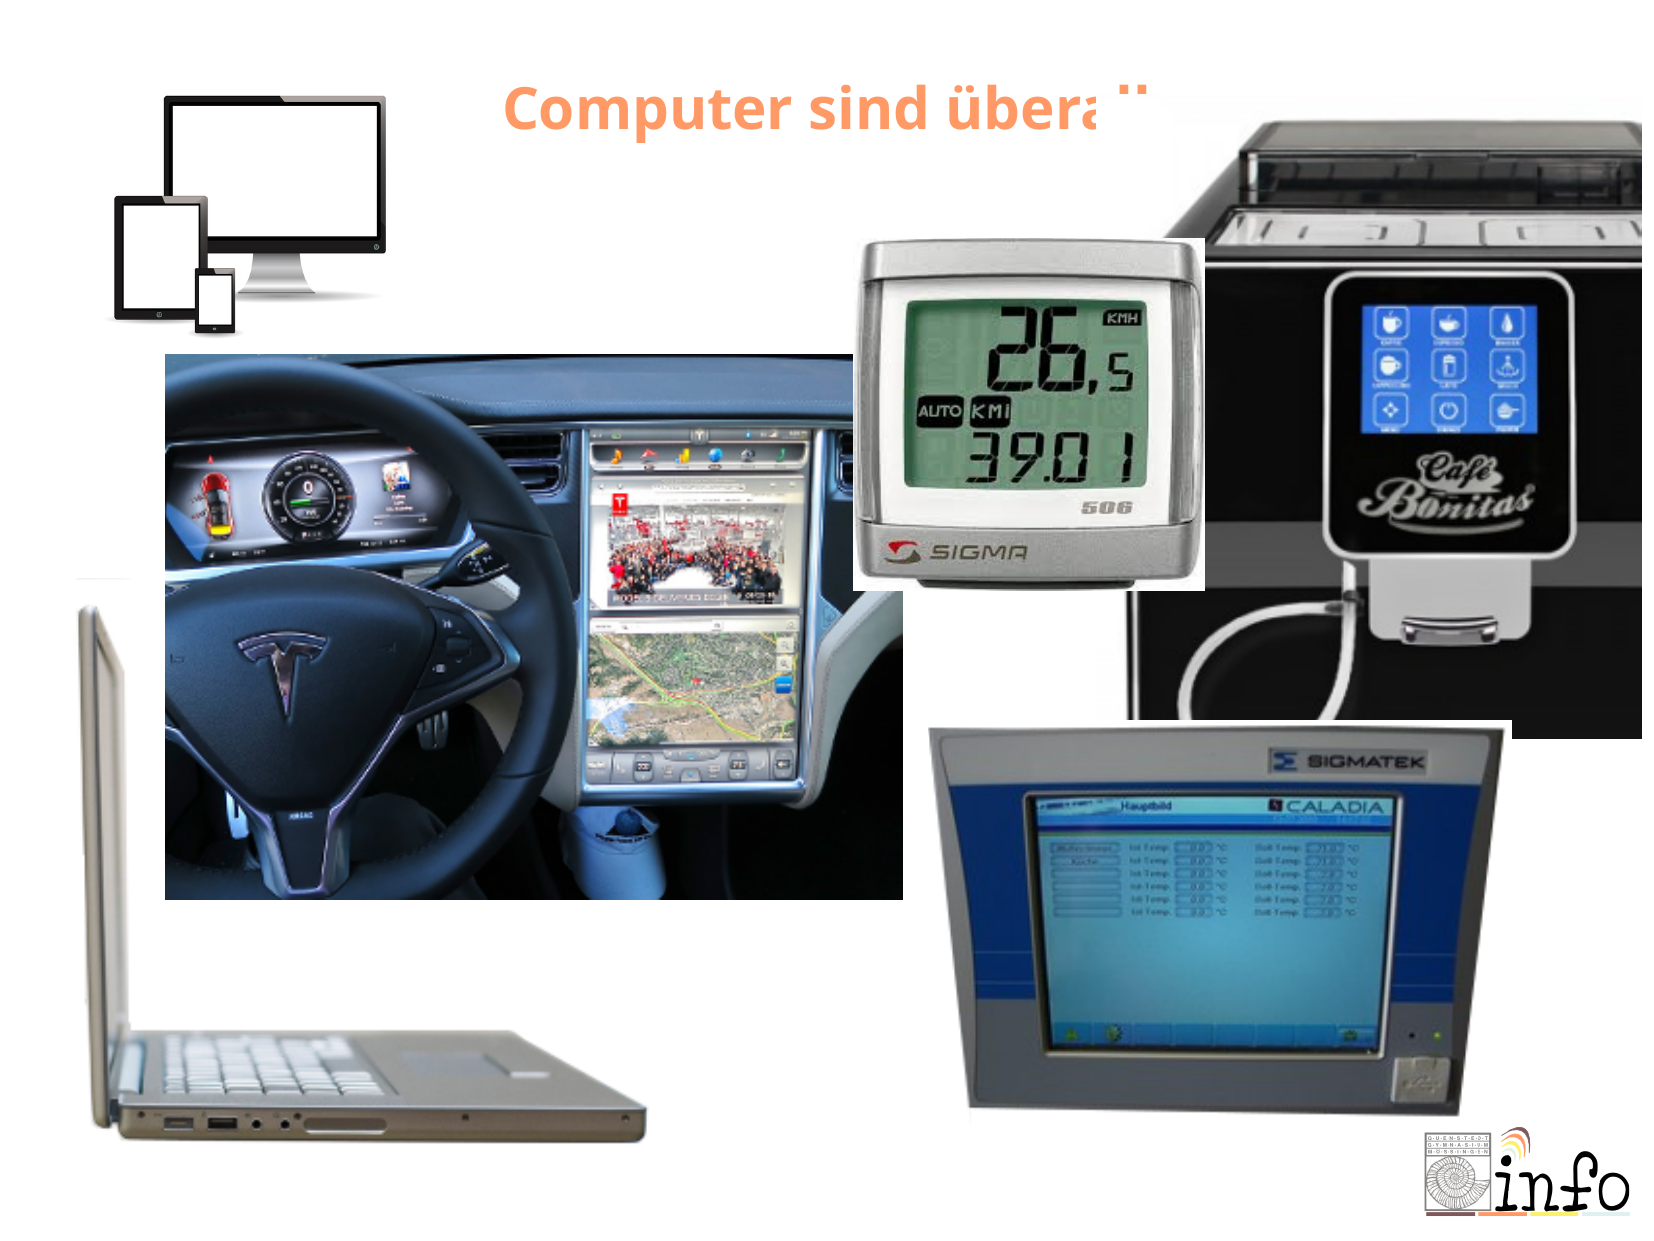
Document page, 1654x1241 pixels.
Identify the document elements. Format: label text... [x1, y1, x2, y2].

title Computer sind überall [82, 49, 1571, 166]
picture [54, 70, 1642, 1181]
picture [1418, 1127, 1630, 1217]
